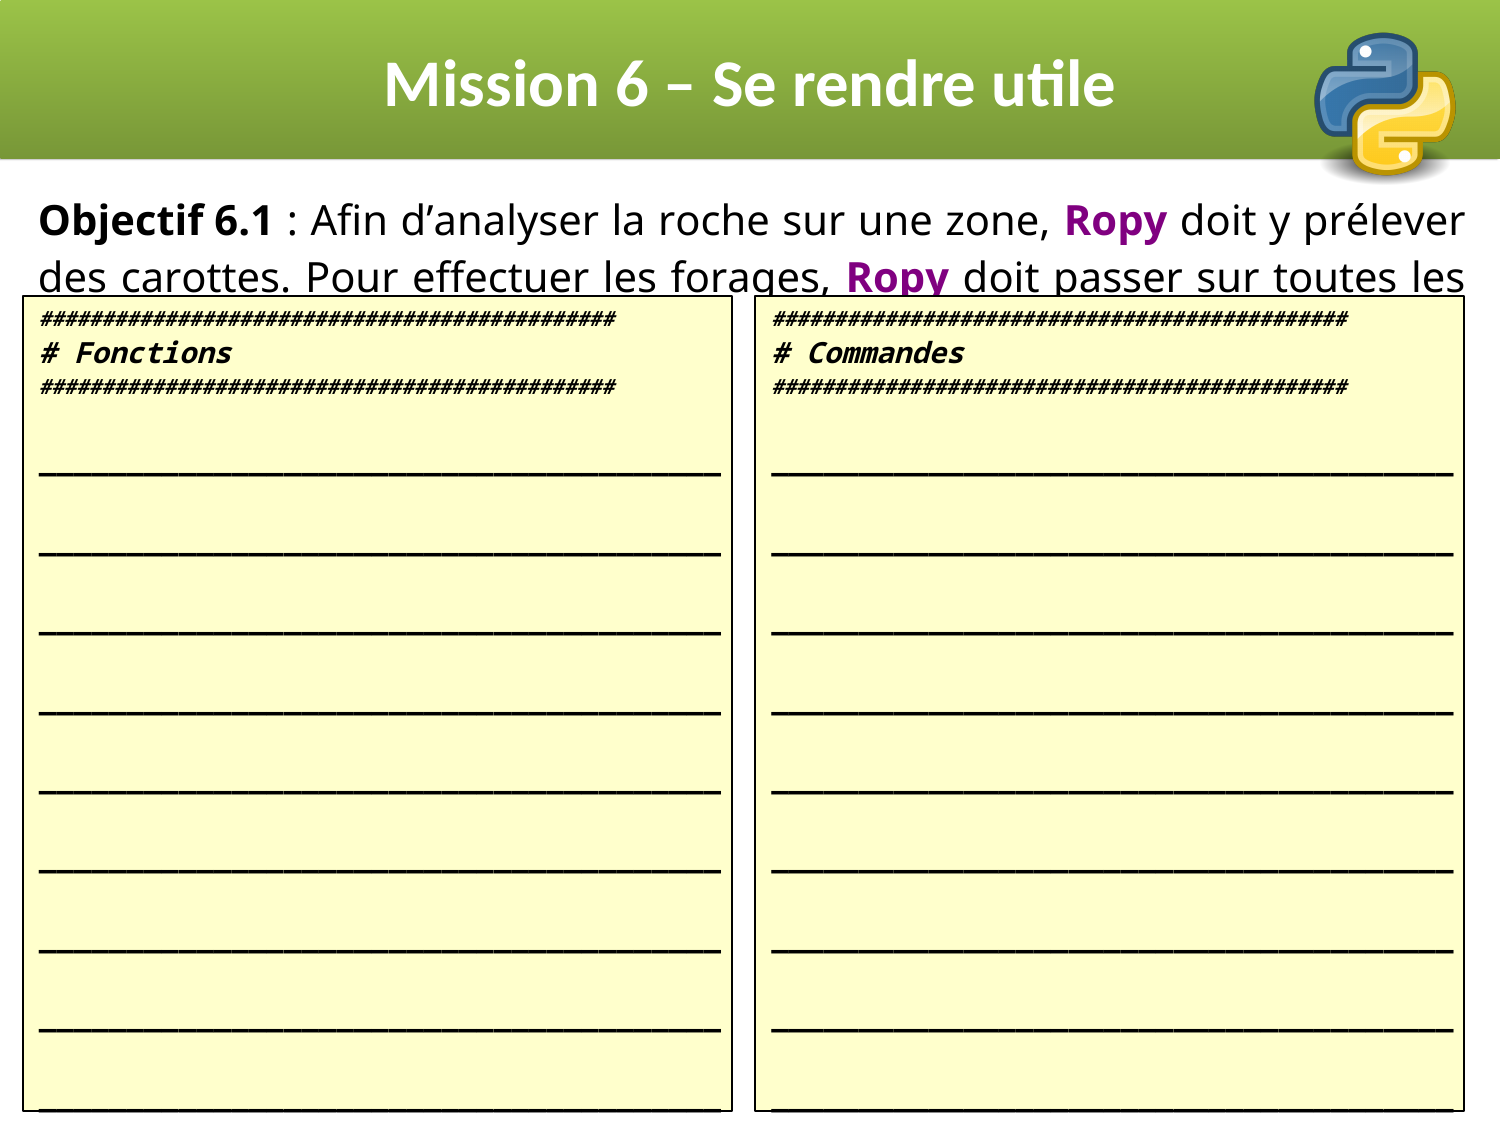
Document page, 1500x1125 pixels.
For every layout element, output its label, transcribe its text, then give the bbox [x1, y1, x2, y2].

text_box ############################################## # Commandes ############################################## _______________________________________ _______________________________________ _______________________________________ _______________________________________ _______________________________________ _______________________________________ _______________________________________ _______________________________________ _______________________________________ _______________________________________ _______________________________________ _______________________________________ [755, 295, 1465, 1111]
picture [1305, 29, 1465, 183]
text_box Mission 6 – Se rendre utile [0, 0, 1500, 159]
text_box ############################################## # Fonctions ############################################## _______________________________________ _______________________________________ _______________________________________ _______________________________________ _______________________________________ _______________________________________ _______________________________________ _______________________________________ _______________________________________ _______________________________________ _______________________________________ _______________________________________ [23, 295, 732, 1111]
text_box Objectif 6.1 : Afin d’analyser la roche sur une zone, Ropy doit y prélever des carottes. Pour effectuer les forages, Ropy doit passer sur toutes les cases. [23, 183, 1481, 282]
